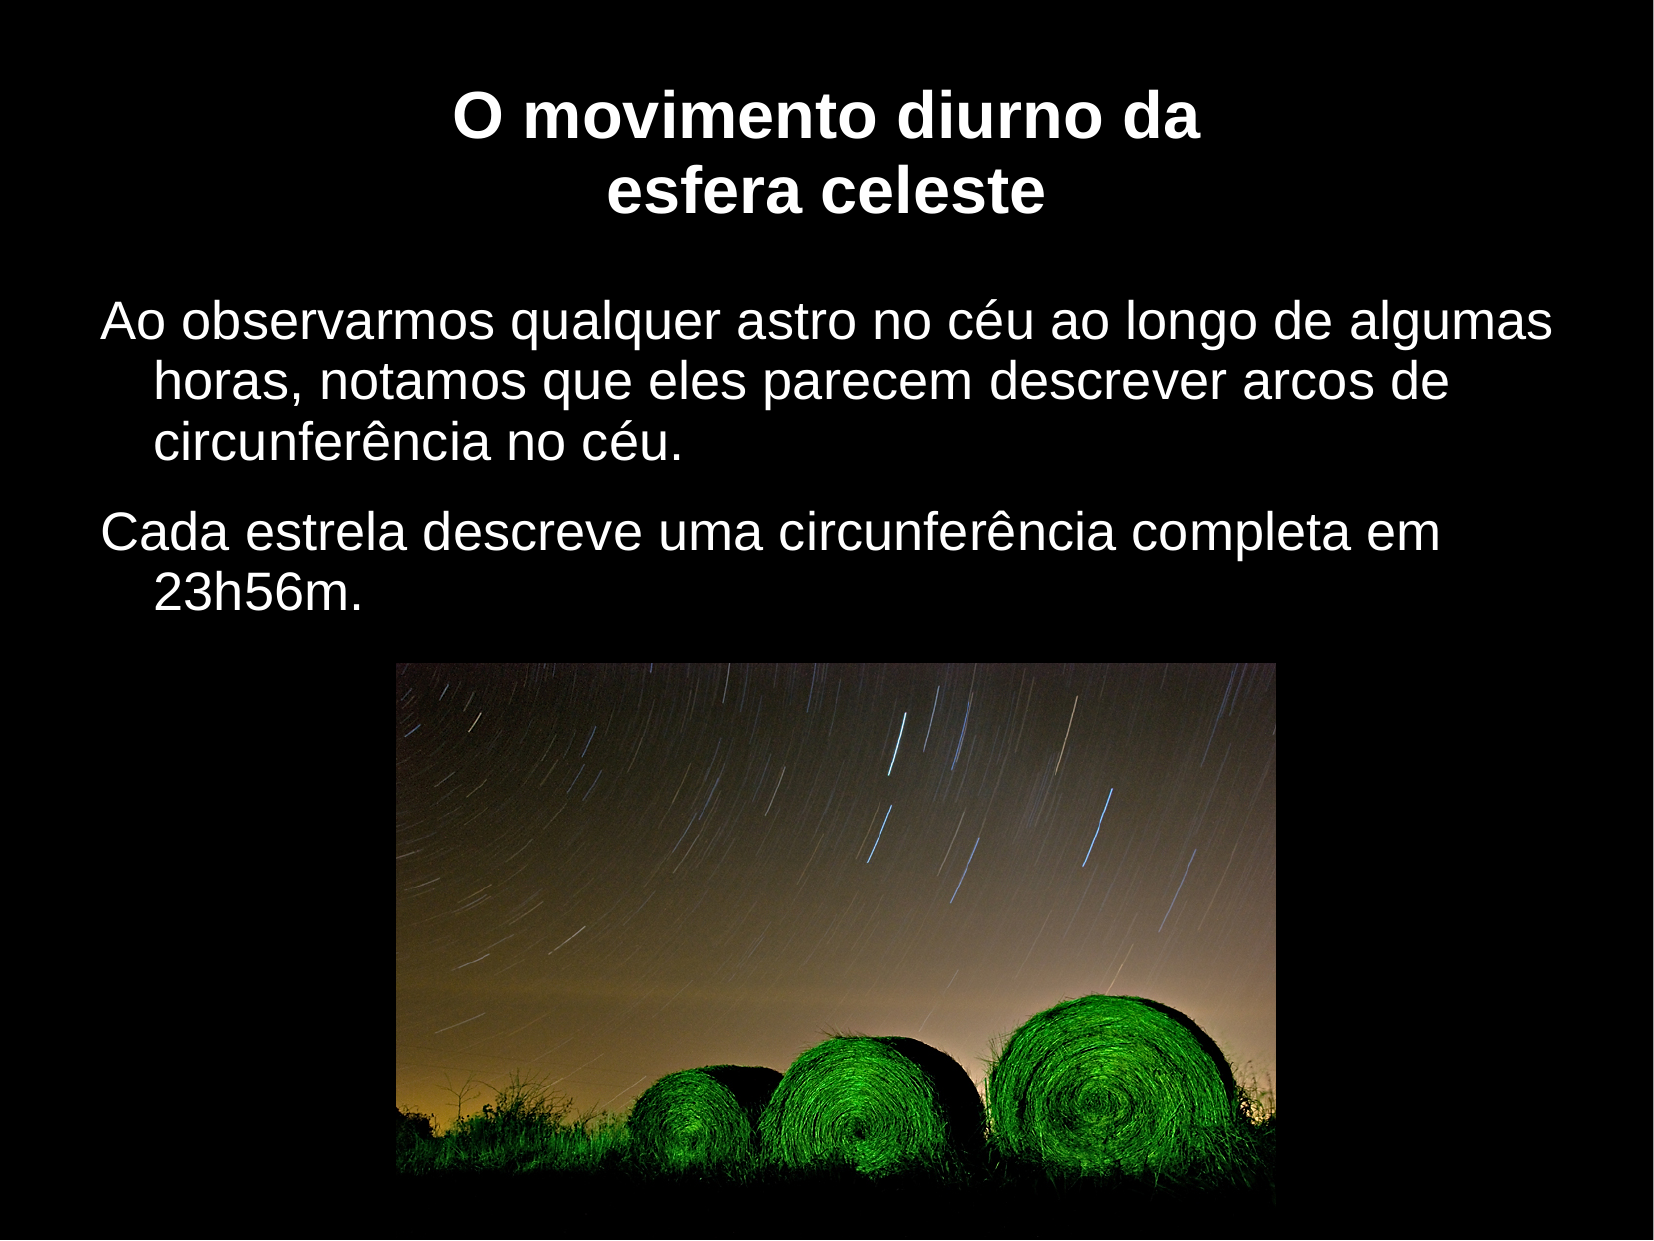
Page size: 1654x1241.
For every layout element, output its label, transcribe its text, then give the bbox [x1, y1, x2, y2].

picture [396, 663, 1276, 1238]
list Ao observarmos qualquer astro no céu ao longo de algumas horas, notamos que eles parecem descrever arcos de circunferência no céu. Cada estrela descreve uma circunferência completa em 23h56m. [82, 290, 1571, 681]
title O movimento diurno da esfera celeste [82, 49, 1571, 257]
